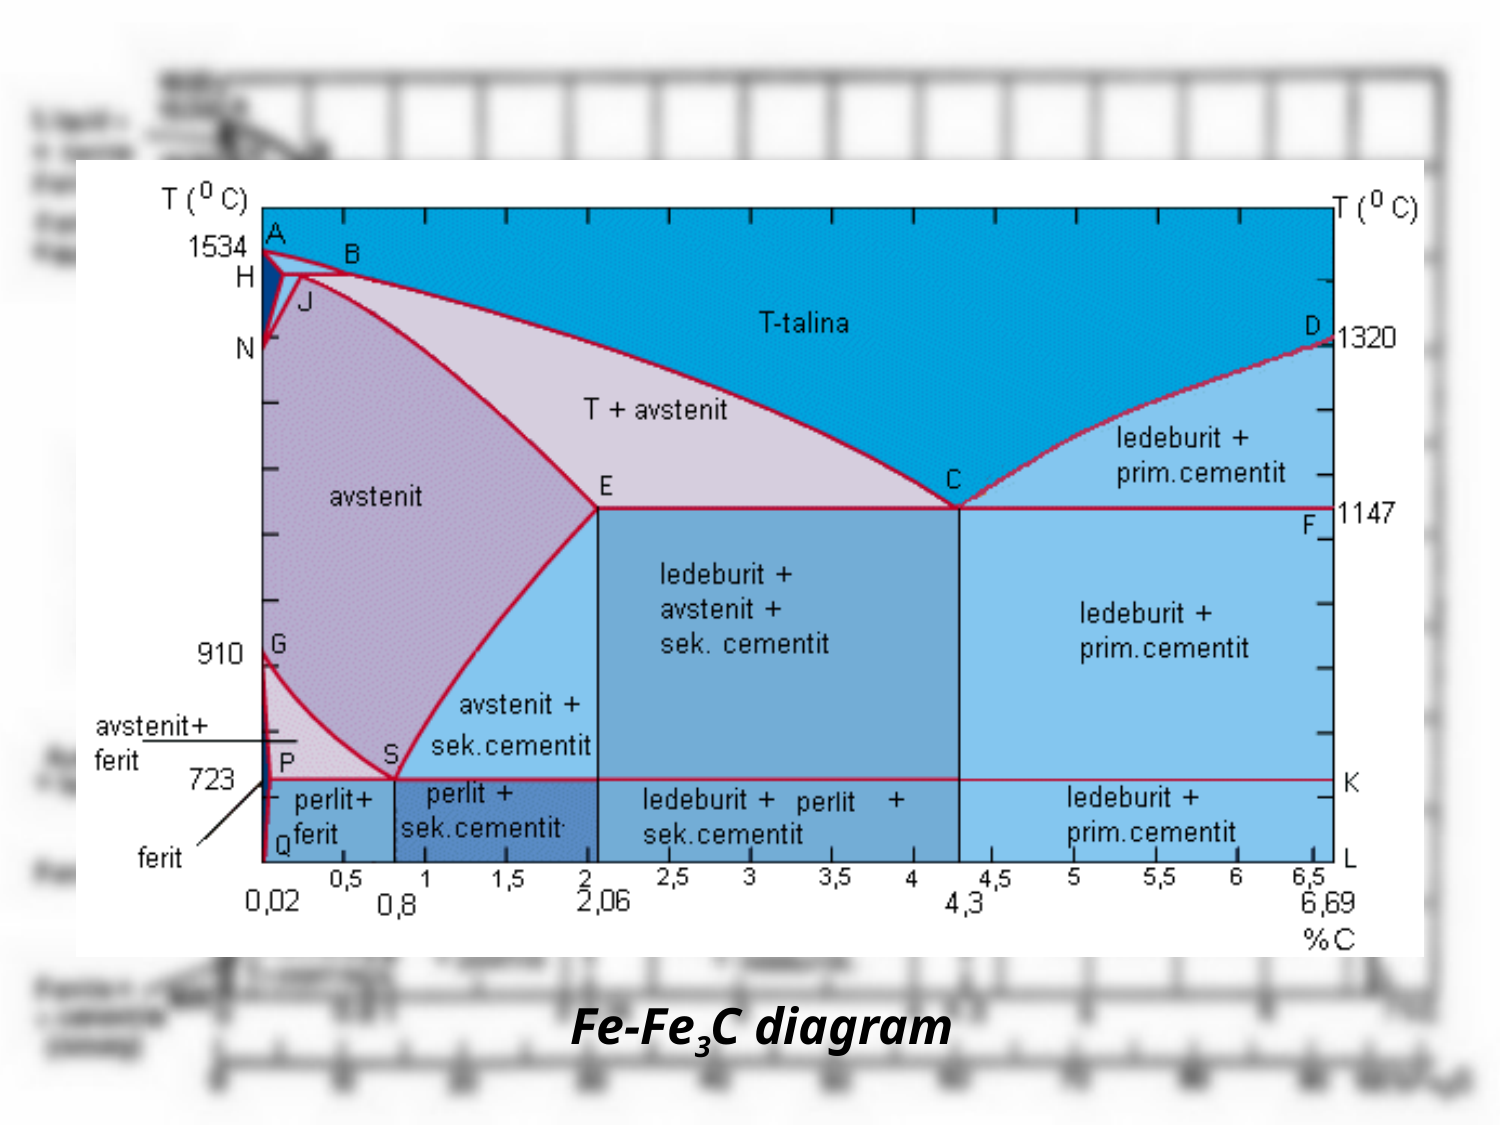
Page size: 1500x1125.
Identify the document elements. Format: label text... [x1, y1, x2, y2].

picture [0, 0, 1500, 1125]
text_box Fe-Fe3C diagram [277, 987, 1247, 1071]
